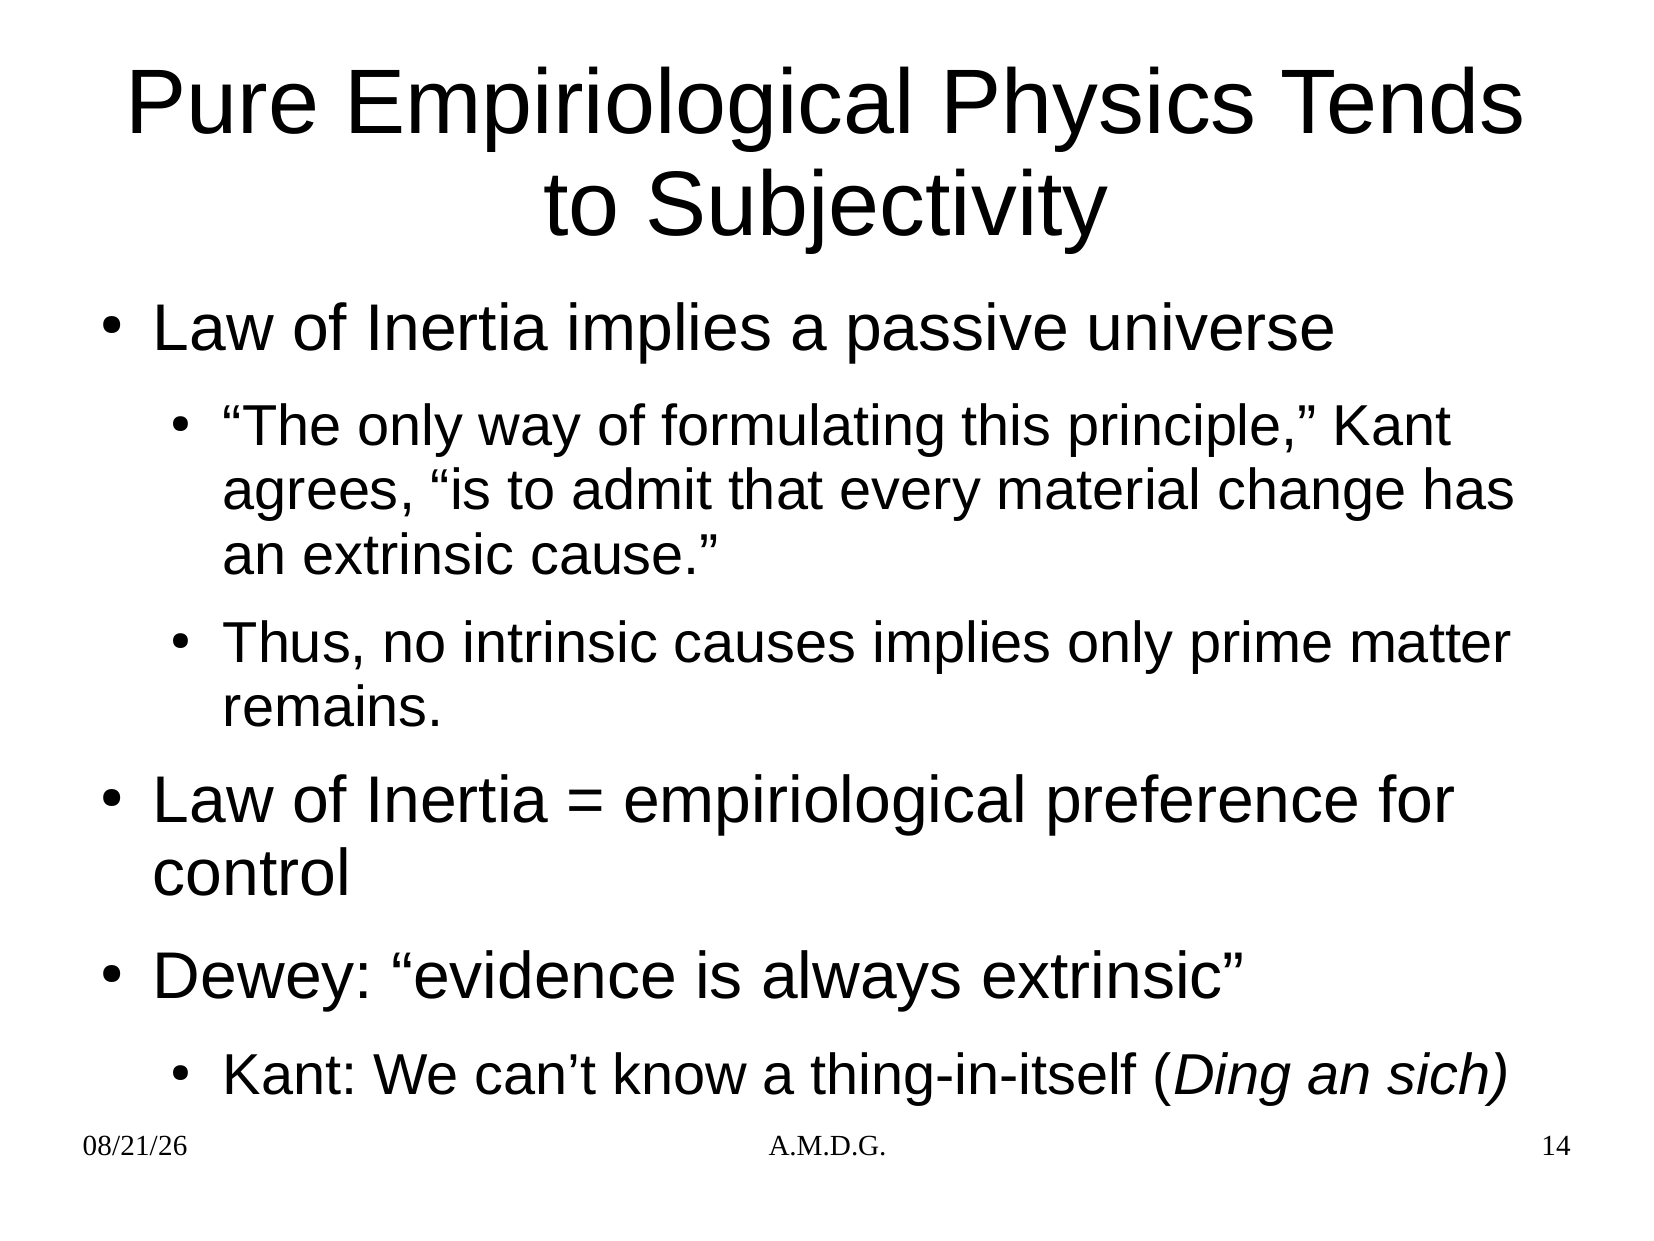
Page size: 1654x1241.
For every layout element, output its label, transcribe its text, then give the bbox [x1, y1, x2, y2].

title Pure Empiriological Physics Tends to Subjectivity [82, 49, 1571, 257]
list Law of Inertia implies a passive universe “The only way of formulating this principle,” Kant agrees, “is to admit that every material change has an extrinsic cause.” Thus, no intrinsic causes implies only prime matter remains. Law of Inertia = empiriological preference for control Dewey: “evidence is always extrinsic” Kant: We can’t know a thing-in-itself (Ding an sich) [82, 290, 1571, 1109]
